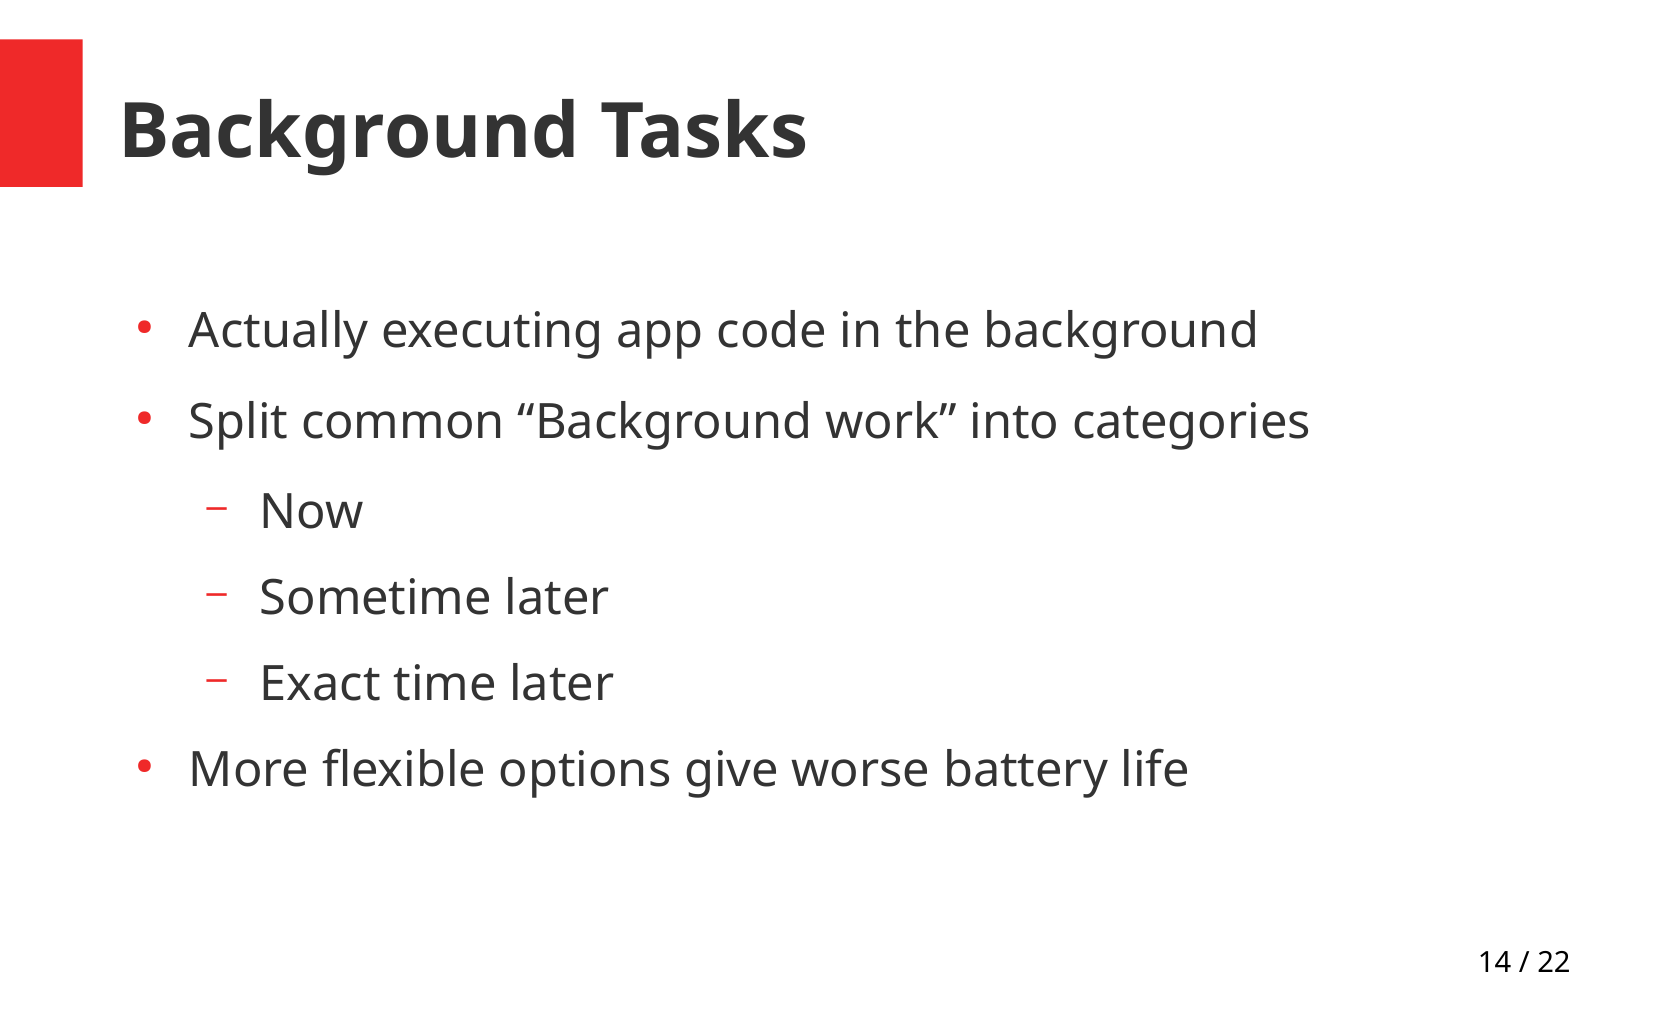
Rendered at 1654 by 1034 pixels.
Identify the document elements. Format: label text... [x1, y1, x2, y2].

title Background Tasks [118, 41, 1571, 214]
list Actually executing app code in the background Split common “Background work” into categories Now Sometime later Exact time later More flexible options give worse battery life [118, 295, 1536, 895]
